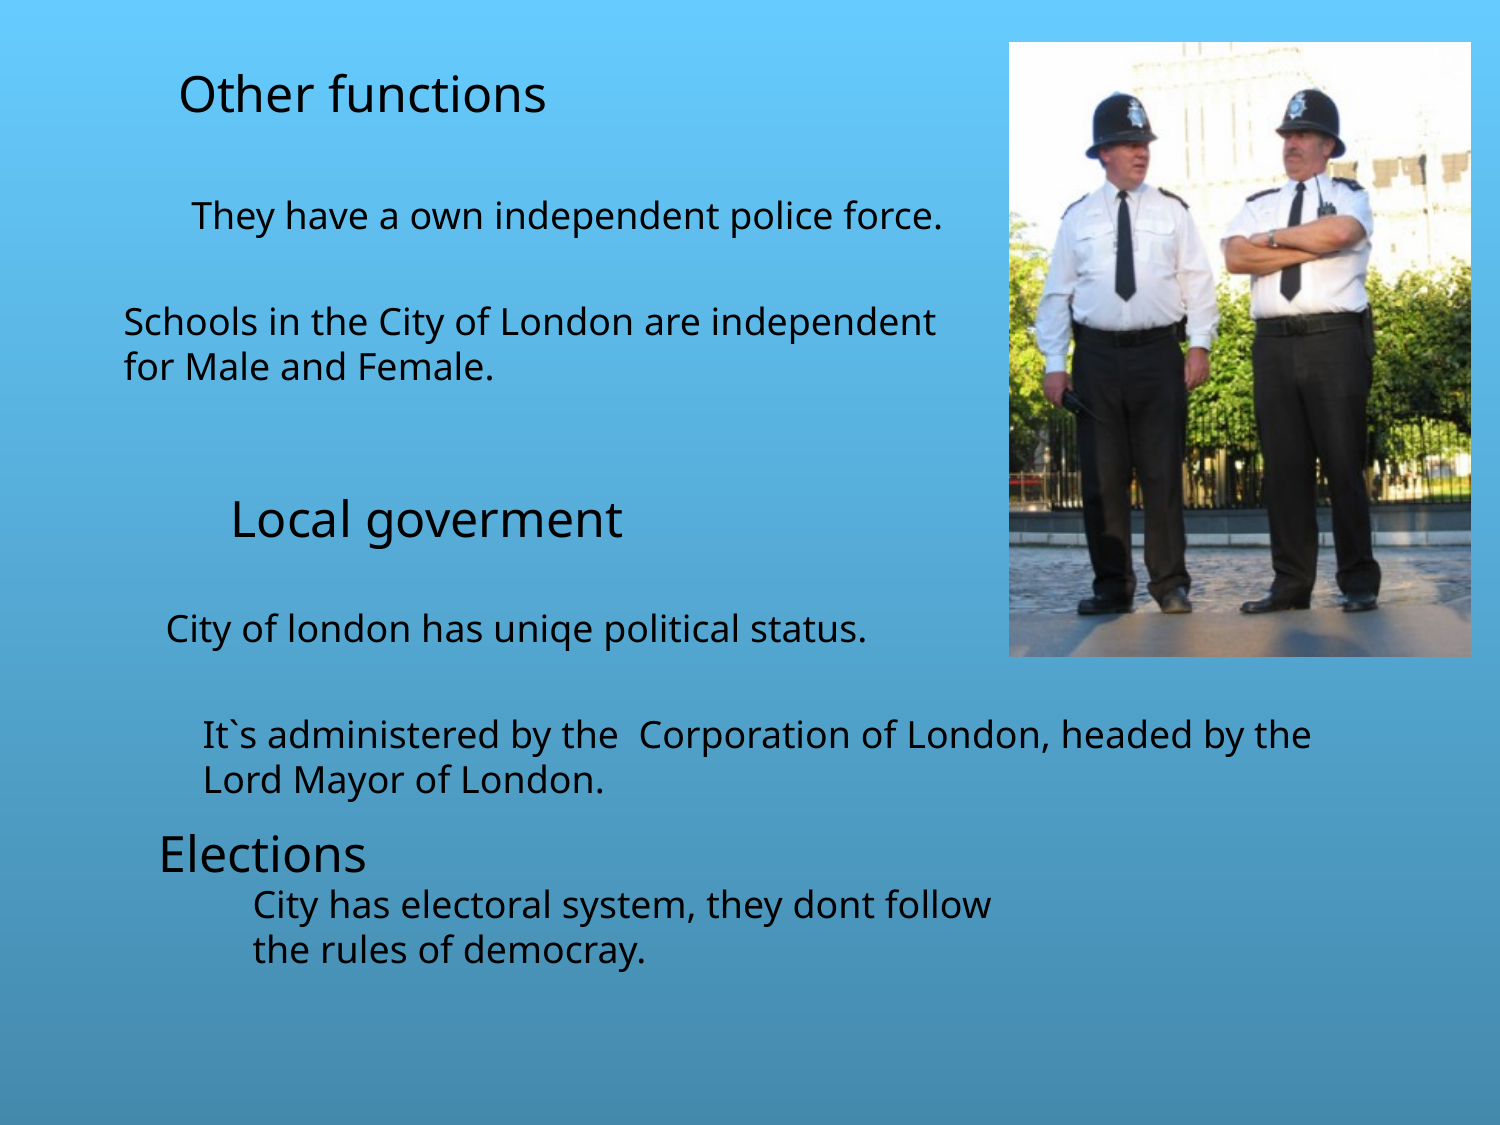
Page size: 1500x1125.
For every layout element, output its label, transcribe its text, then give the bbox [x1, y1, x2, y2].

text_box City of london has uniqe political status. [150, 597, 884, 658]
text_box Schools in the City of London are independent for Male and Female. [108, 290, 962, 396]
text_box Other functions [163, 54, 563, 130]
text_box They have a own independent police force. [176, 184, 959, 245]
text_box Local goverment [215, 479, 639, 555]
text_box Elections [143, 815, 383, 890]
text_box City has electoral system, they dont follow the rules of democray. [237, 874, 1008, 979]
text_box It`s administered by the Corporation of London, headed by the Lord Mayor of London. [188, 704, 1339, 809]
picture [1009, 42, 1471, 657]
